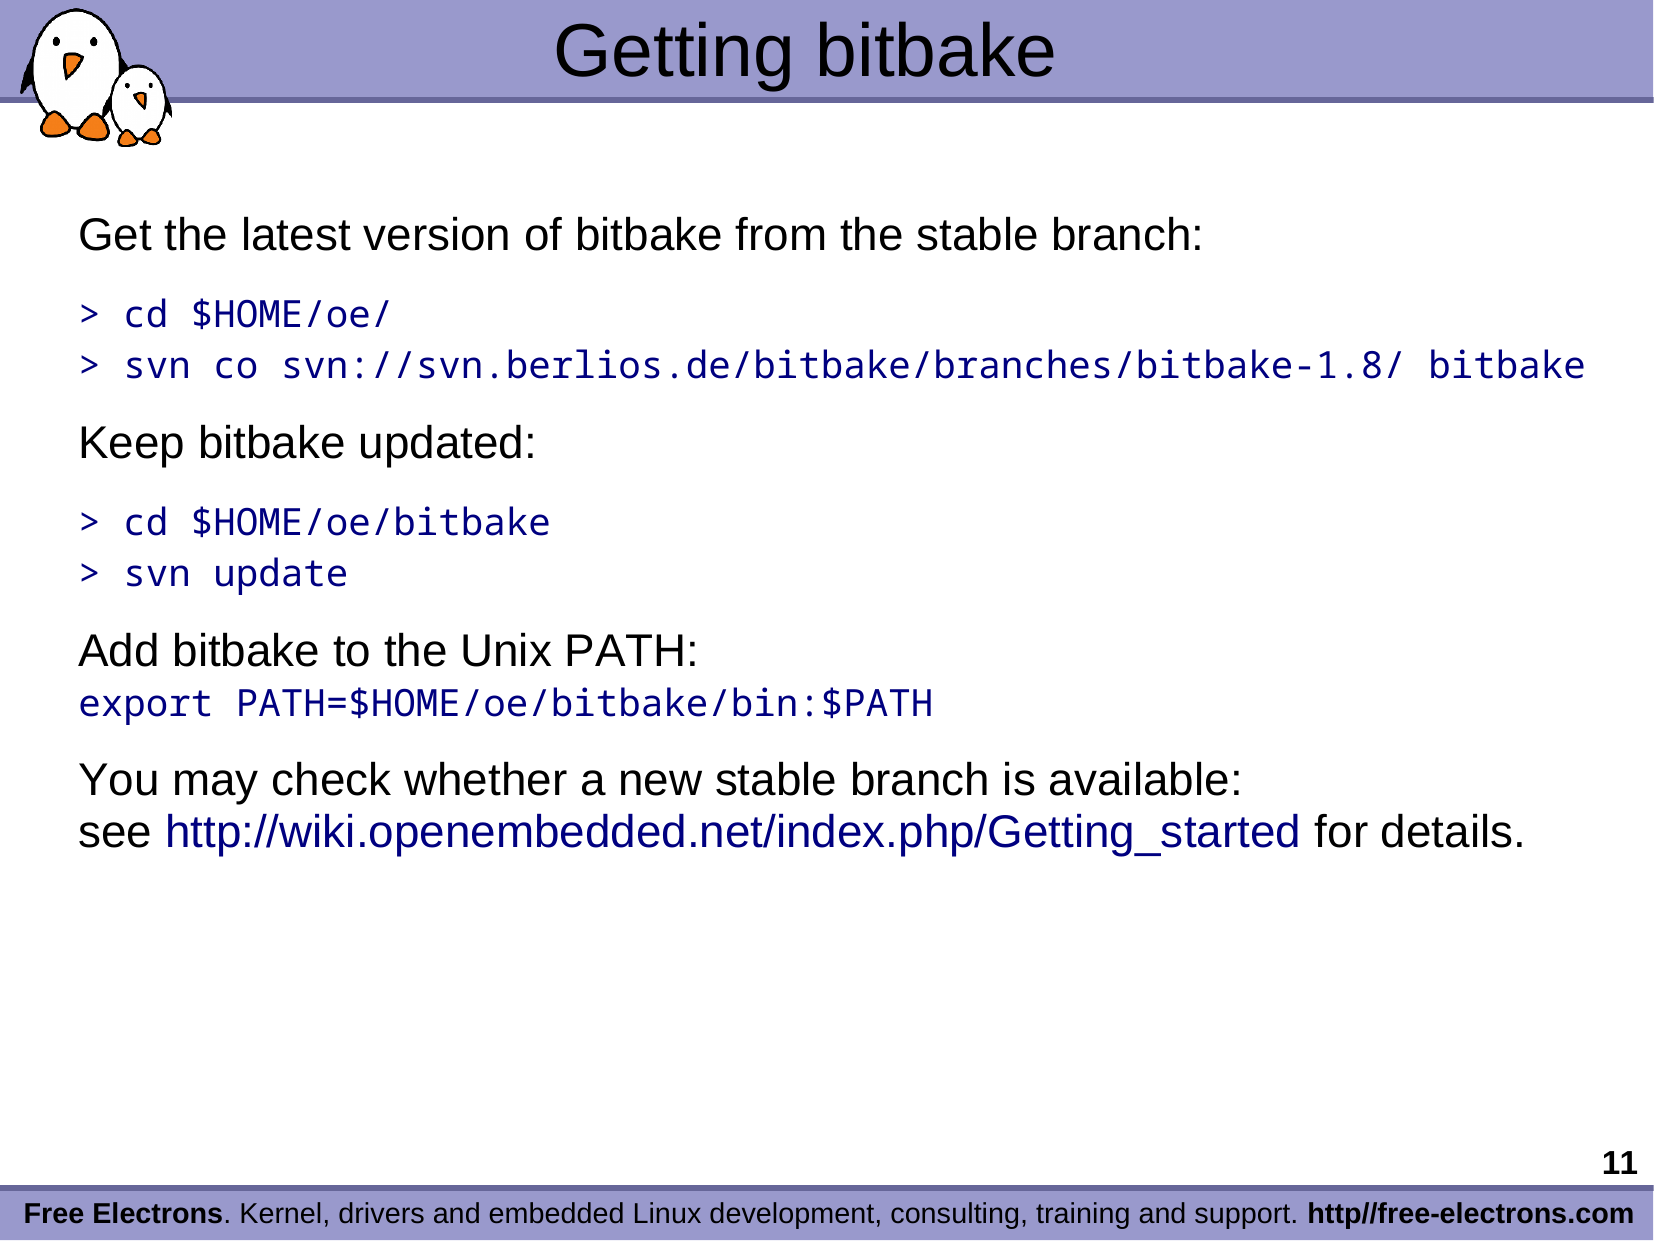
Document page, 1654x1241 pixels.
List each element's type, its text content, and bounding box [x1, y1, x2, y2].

picture [20, 8, 172, 147]
list Get the latest version of bitbake from the stable branch: > cd $HOME/oe/ > svn co svn://svn.berlios.de/bitbake/branches/bitbake-1.8/ bitbake Keep bitbake updated: > cd $HOME/oe/bitbake > svn update Add bitbake to the Unix PATH: export PATH=$HOME/oe/bitbake/bin:$PATH You may check whether a new stable branch is available: see http://wiki.openembedded.net/index.php/Getting_started for details. [60, 209, 1642, 1059]
title Getting bitbake [60, 0, 1551, 101]
